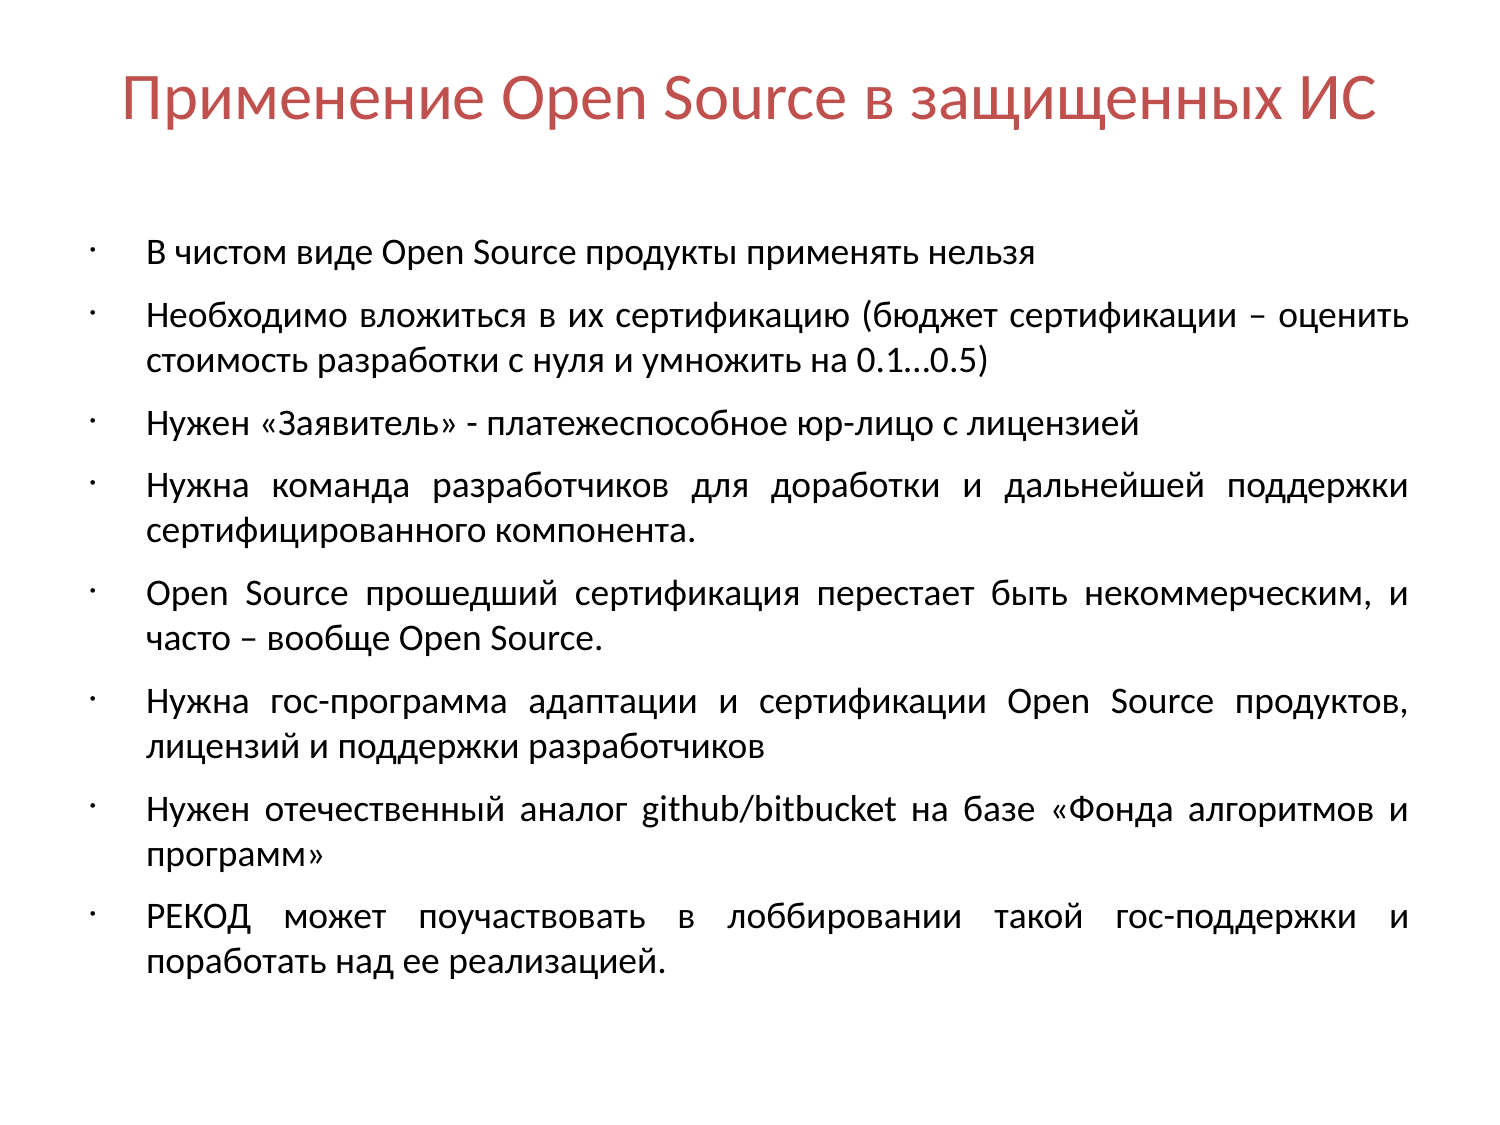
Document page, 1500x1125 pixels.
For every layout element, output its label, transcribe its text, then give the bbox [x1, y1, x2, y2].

list В чистом виде Open Source продукты применять нельзя Необходимо вложиться в их сертификацию (бюджет сертификации – оценить стоимость разработки с нуля и умножить на 0.1…0.5) Нужен «Заявитель» - платежеспособное юр-лицо с лицензией Нужна команда разработчиков для доработки и дальнейшей поддержки сертифицированного компонента. Open Source прошедший сертификация перестает быть некоммерческим, и часто – вообще Open Source. Нужна гос-программа адаптации и сертификации Open Source продуктов, лицензий и поддержки разработчиков Нужен отечественный аналог github/bitbucket на базе «Фонда алгоритмов и программ» РЕКОД может поучаствовать в лоббировании такой гос-поддержки и поработать над ее реализацией. [75, 219, 1425, 1005]
title Применение Open Source в защищенных ИС [75, 45, 1425, 219]
